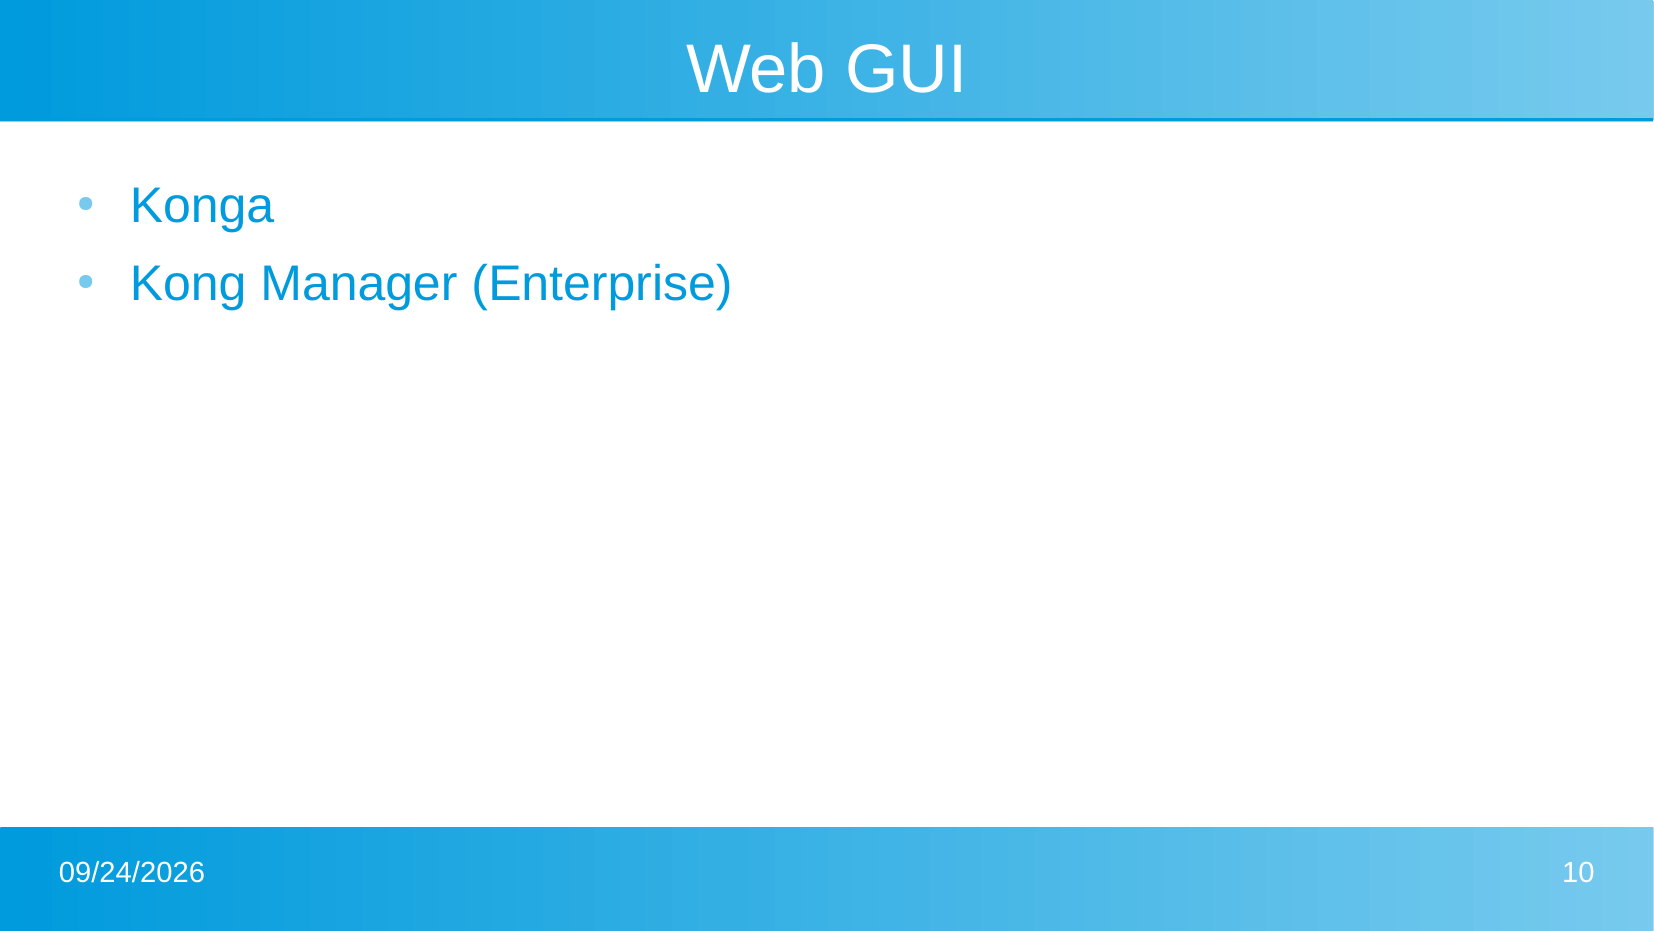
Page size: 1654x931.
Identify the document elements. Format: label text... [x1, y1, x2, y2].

list Konga Kong Manager (Enterprise) [59, 177, 1595, 768]
title Web GUI [59, 29, 1595, 108]
